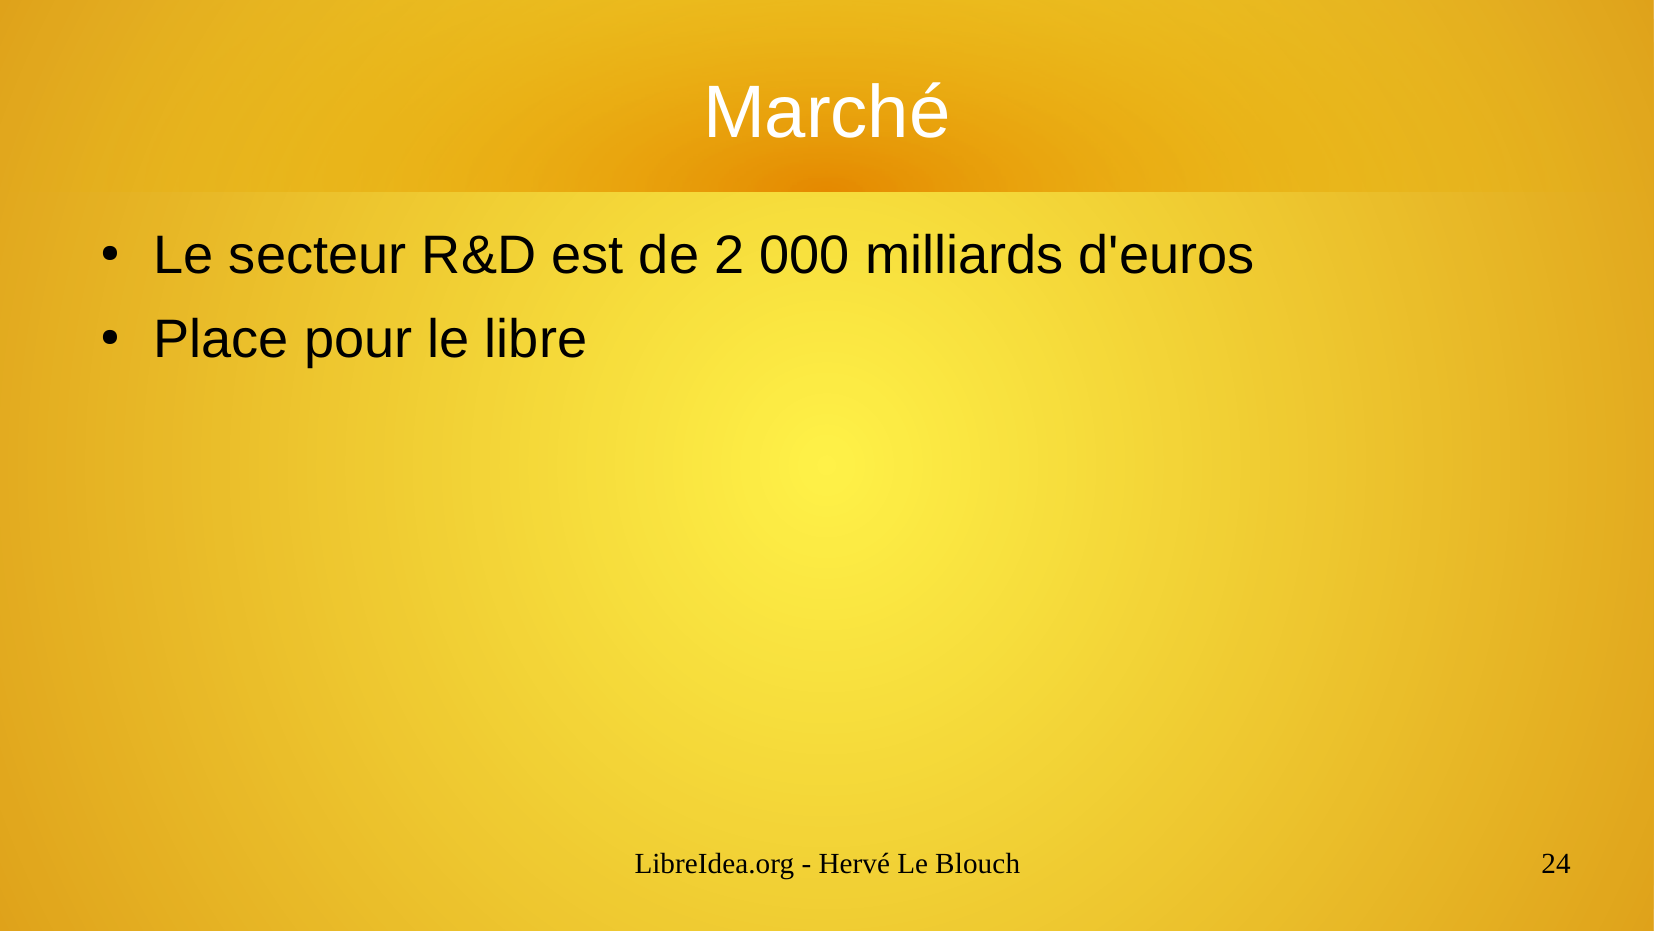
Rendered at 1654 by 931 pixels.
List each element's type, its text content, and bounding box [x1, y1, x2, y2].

list Le secteur R&D est de 2 000 milliards d'euros Place pour le libre [82, 224, 1571, 764]
title Marché [82, 35, 1571, 189]
